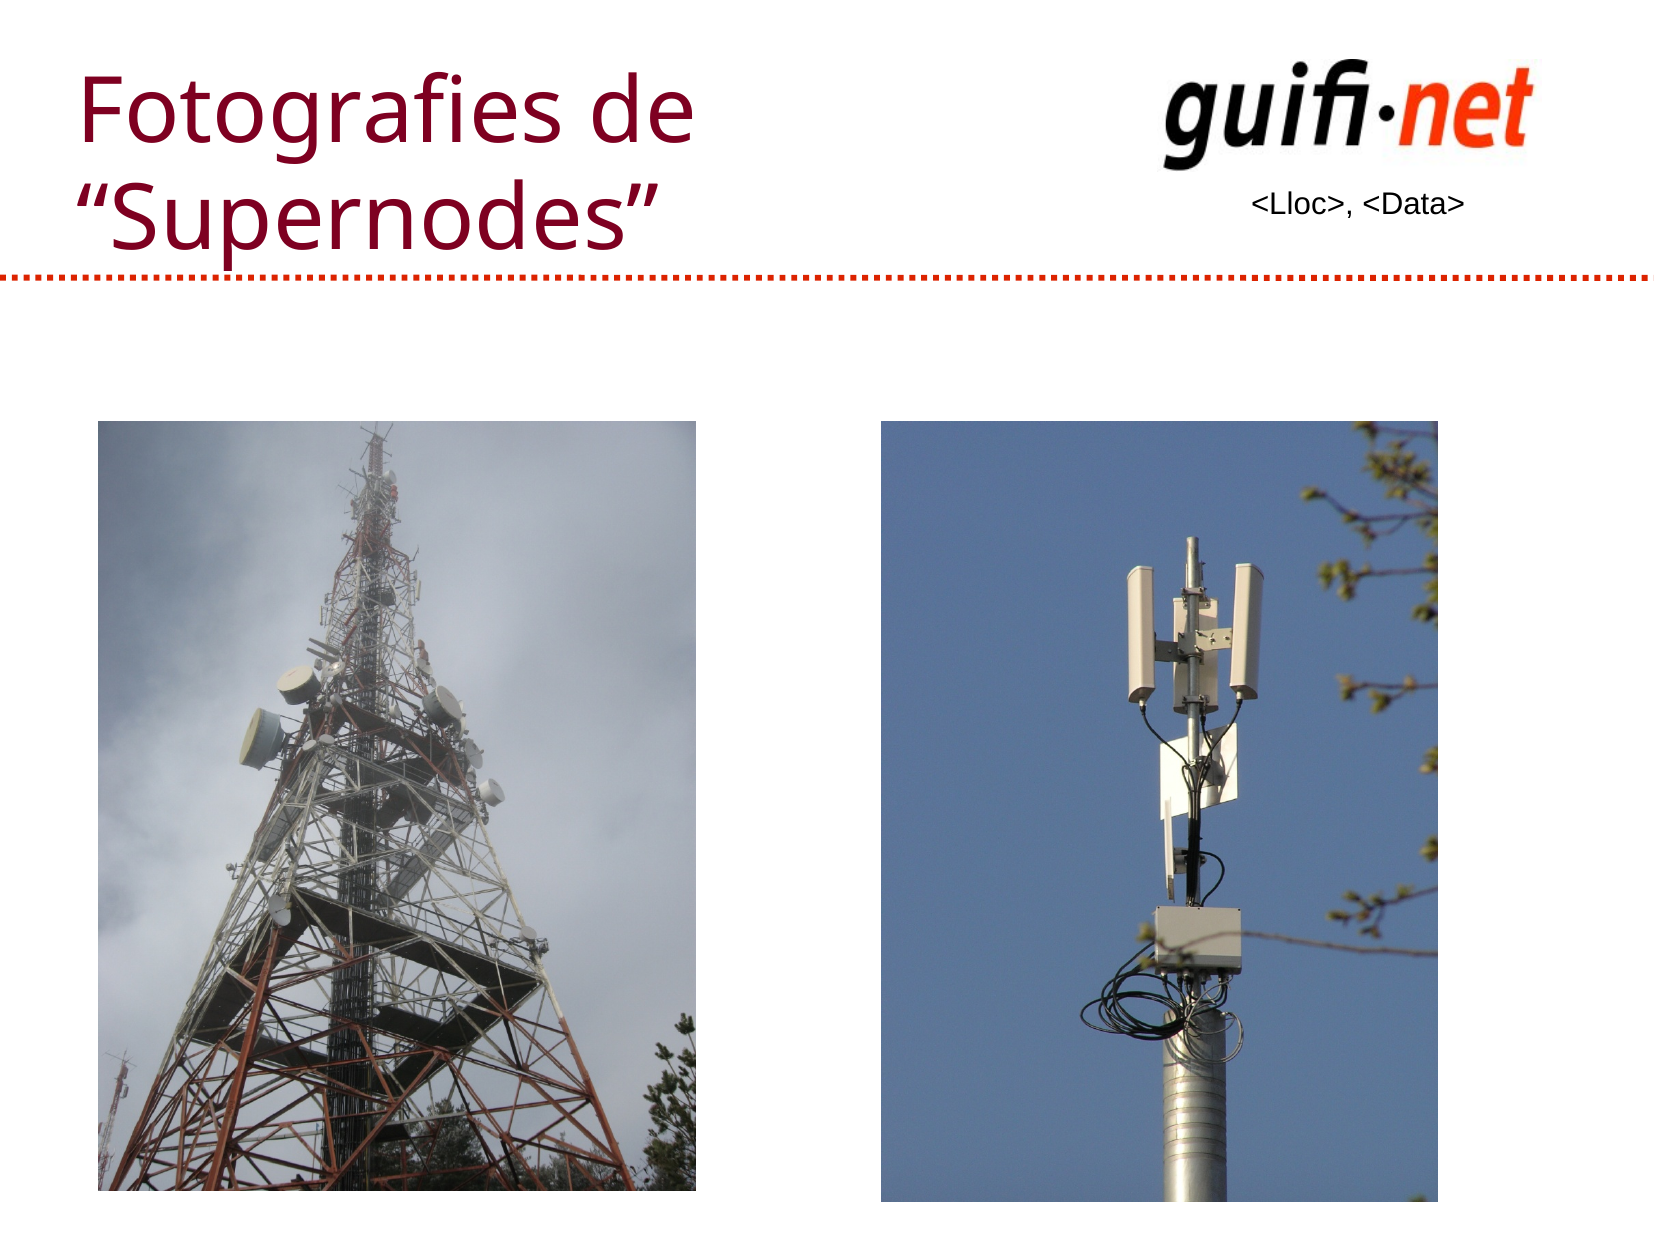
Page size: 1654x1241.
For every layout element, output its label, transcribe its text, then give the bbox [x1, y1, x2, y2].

title Fotografies de “Supernodes” [76, 53, 1093, 272]
picture [881, 421, 1438, 1202]
picture [1157, 59, 1542, 172]
picture [98, 421, 696, 1191]
